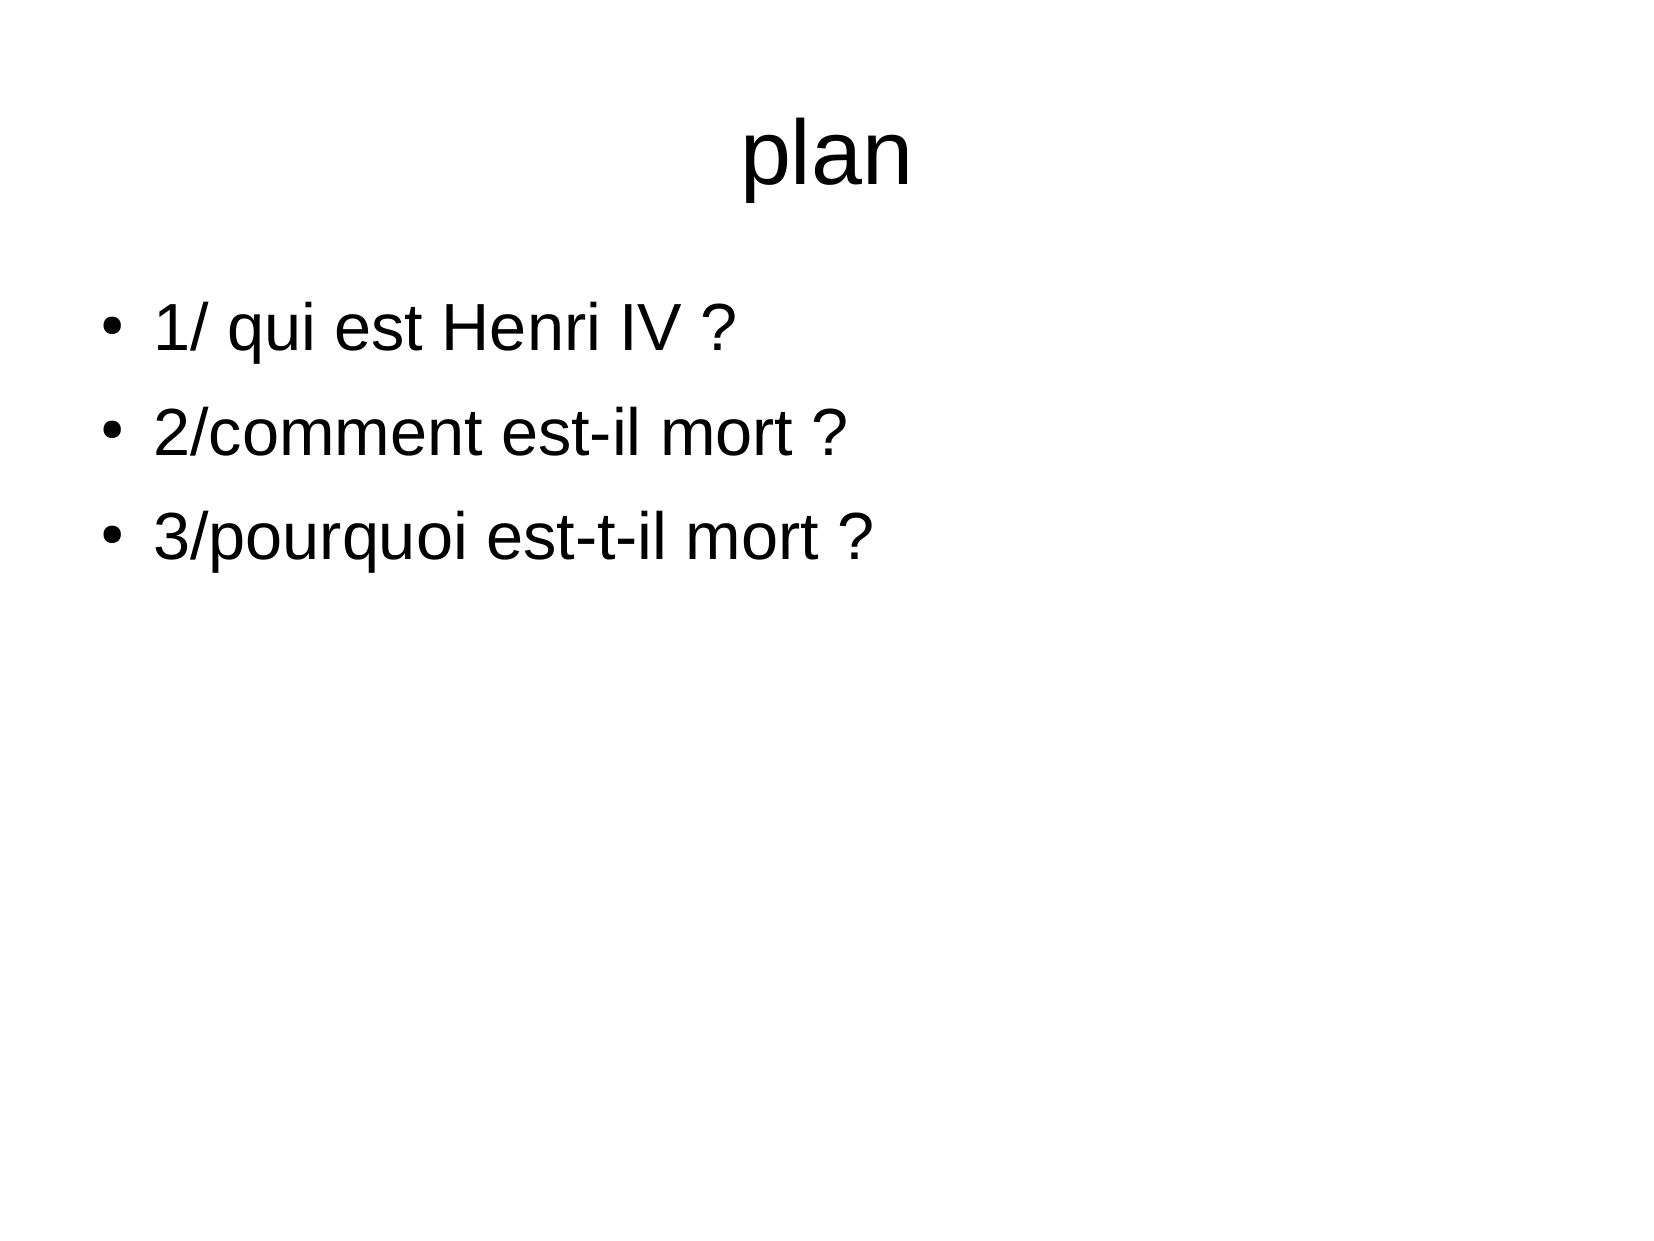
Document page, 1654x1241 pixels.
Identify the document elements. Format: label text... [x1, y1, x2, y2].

title plan [82, 49, 1571, 257]
list 1/ qui est Henri IV ? 2/comment est-il mort ? 3/pourquoi est-t-il mort ? [82, 290, 1571, 1010]
